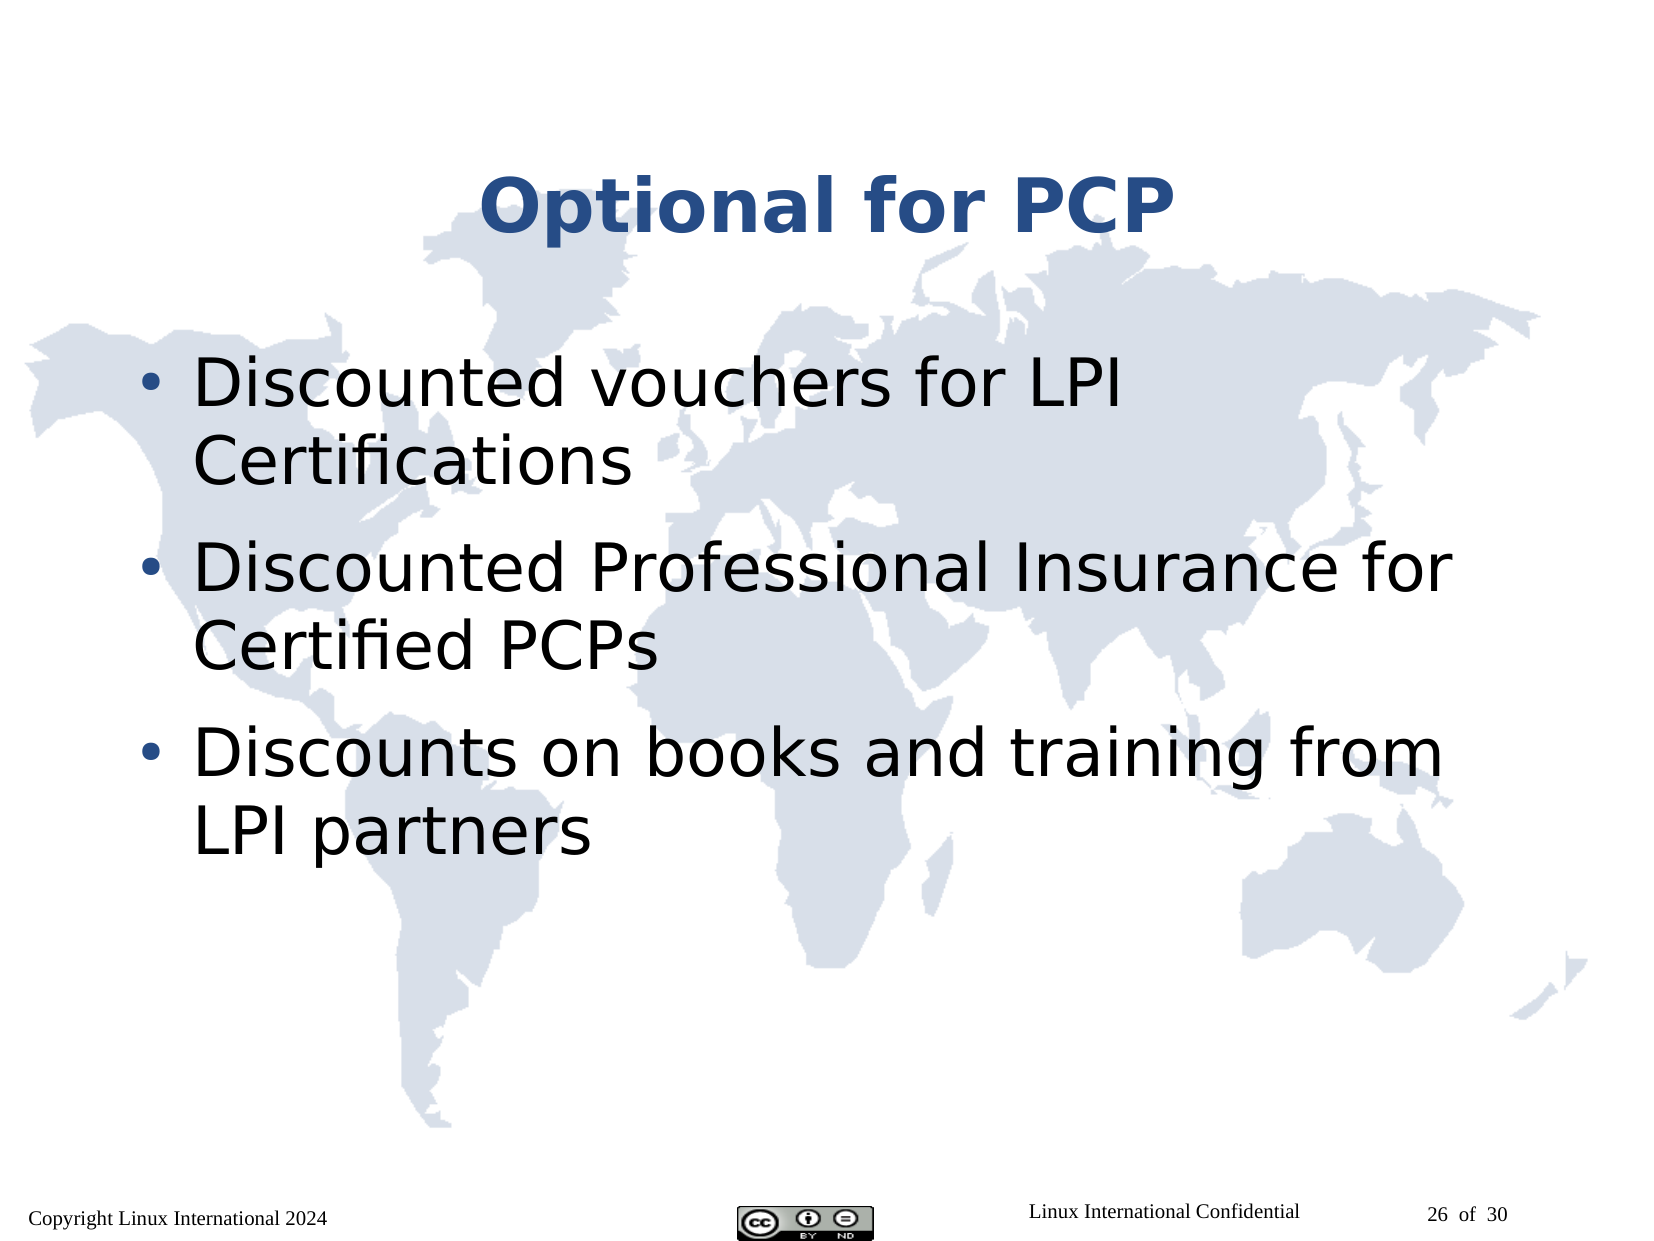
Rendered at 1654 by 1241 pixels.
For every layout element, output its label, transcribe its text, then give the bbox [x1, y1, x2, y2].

picture [0, 108, 1616, 1164]
list Discounted vouchers for LPI Certifications Discounted Professional Insurance for Certified PCPs Discounts on books and training from LPI partners [121, 344, 1534, 1127]
title Optional for PCP [121, 102, 1534, 310]
picture [737, 1206, 874, 1241]
